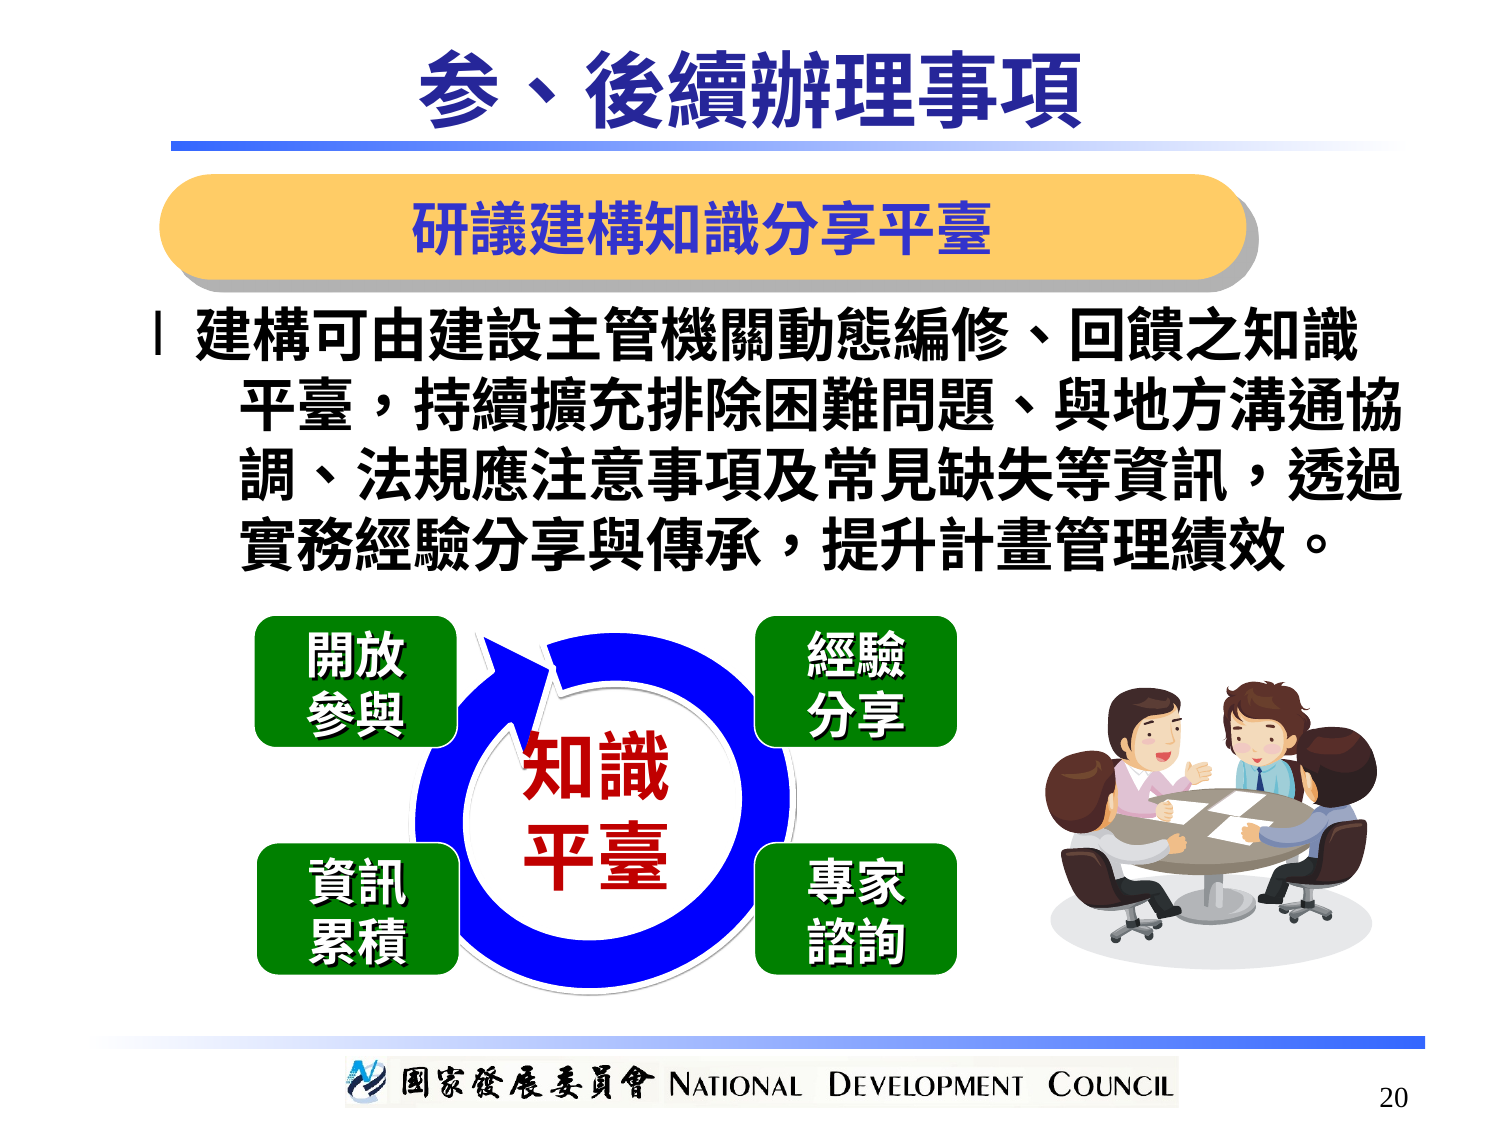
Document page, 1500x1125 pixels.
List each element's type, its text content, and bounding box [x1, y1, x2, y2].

text_box 11 [1378, 1036, 1382, 1048]
text_box [411, 629, 793, 992]
text_box 参、後續辦理事項 [0, 31, 1500, 146]
text_box 11 [1352, 1036, 1356, 1048]
text_box 資訊 累積 [256, 842, 460, 976]
text_box 經驗 分享 [754, 615, 958, 748]
text_box 專家 諮詢 [754, 842, 958, 976]
picture [1045, 680, 1377, 970]
text_box 18 [1259, 1036, 1263, 1048]
text_box 建構可由建設主管機關動態編修、回饋之知識平臺，持續擴充排除困難問題、與地方溝通協調、法規應注意事項及常見缺失等資訊，透過實務經驗分享與傳承，提升計畫管理績效。 [135, 290, 1424, 587]
text_box 開放 參與 [253, 615, 458, 748]
text_box 20 [1364, 1070, 1490, 1106]
text_box 研議建構知識分享平臺 [159, 174, 1247, 280]
text_box 知識 平臺 [507, 712, 743, 907]
